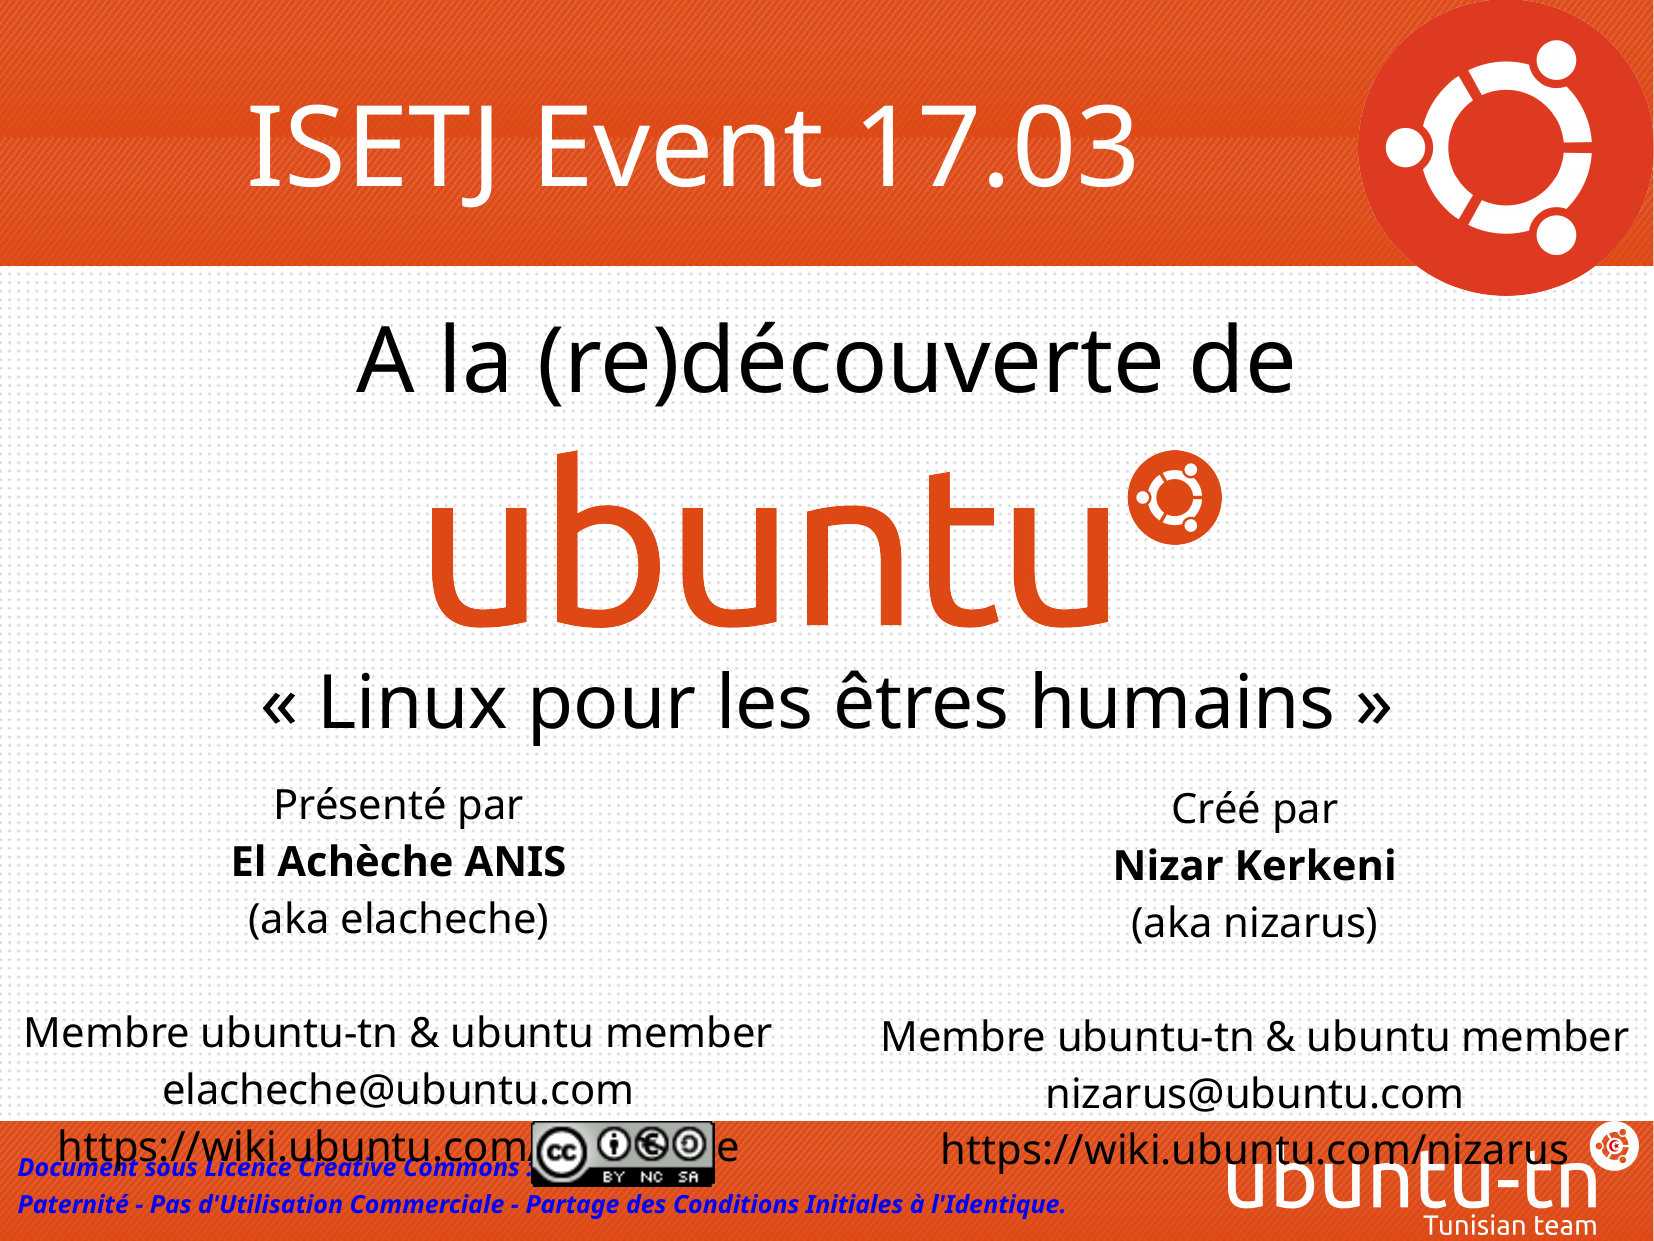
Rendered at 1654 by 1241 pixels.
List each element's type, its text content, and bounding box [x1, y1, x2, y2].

picture [0, 778, 1654, 1241]
picture [0, 0, 1654, 771]
text_box Document sous Licence Creative Commons : Paternité - Pas d'Utilisation Commerciale - Partage des Conditions Initiales à l'Identique. [17, 1151, 1211, 1223]
title ISETJ Event 17.03 [29, 36, 1359, 250]
text_box A la (re)découverte de [82, 279, 1571, 435]
text_box Créé par Nizar Kerkeni (aka nizarus) Membre ubuntu-tn & ubuntu member nizarus@ubuntu.com https://wiki.ubuntu.com/nizarus [856, 771, 1654, 1115]
text_box Présenté par El Achèche ANIS (aka elacheche) Membre ubuntu-tn & ubuntu member elacheche@ubuntu.com https://wiki.ubuntu.com/elacheche [0, 767, 798, 1112]
text_box « Linux pour les êtres humains » [82, 621, 1571, 778]
